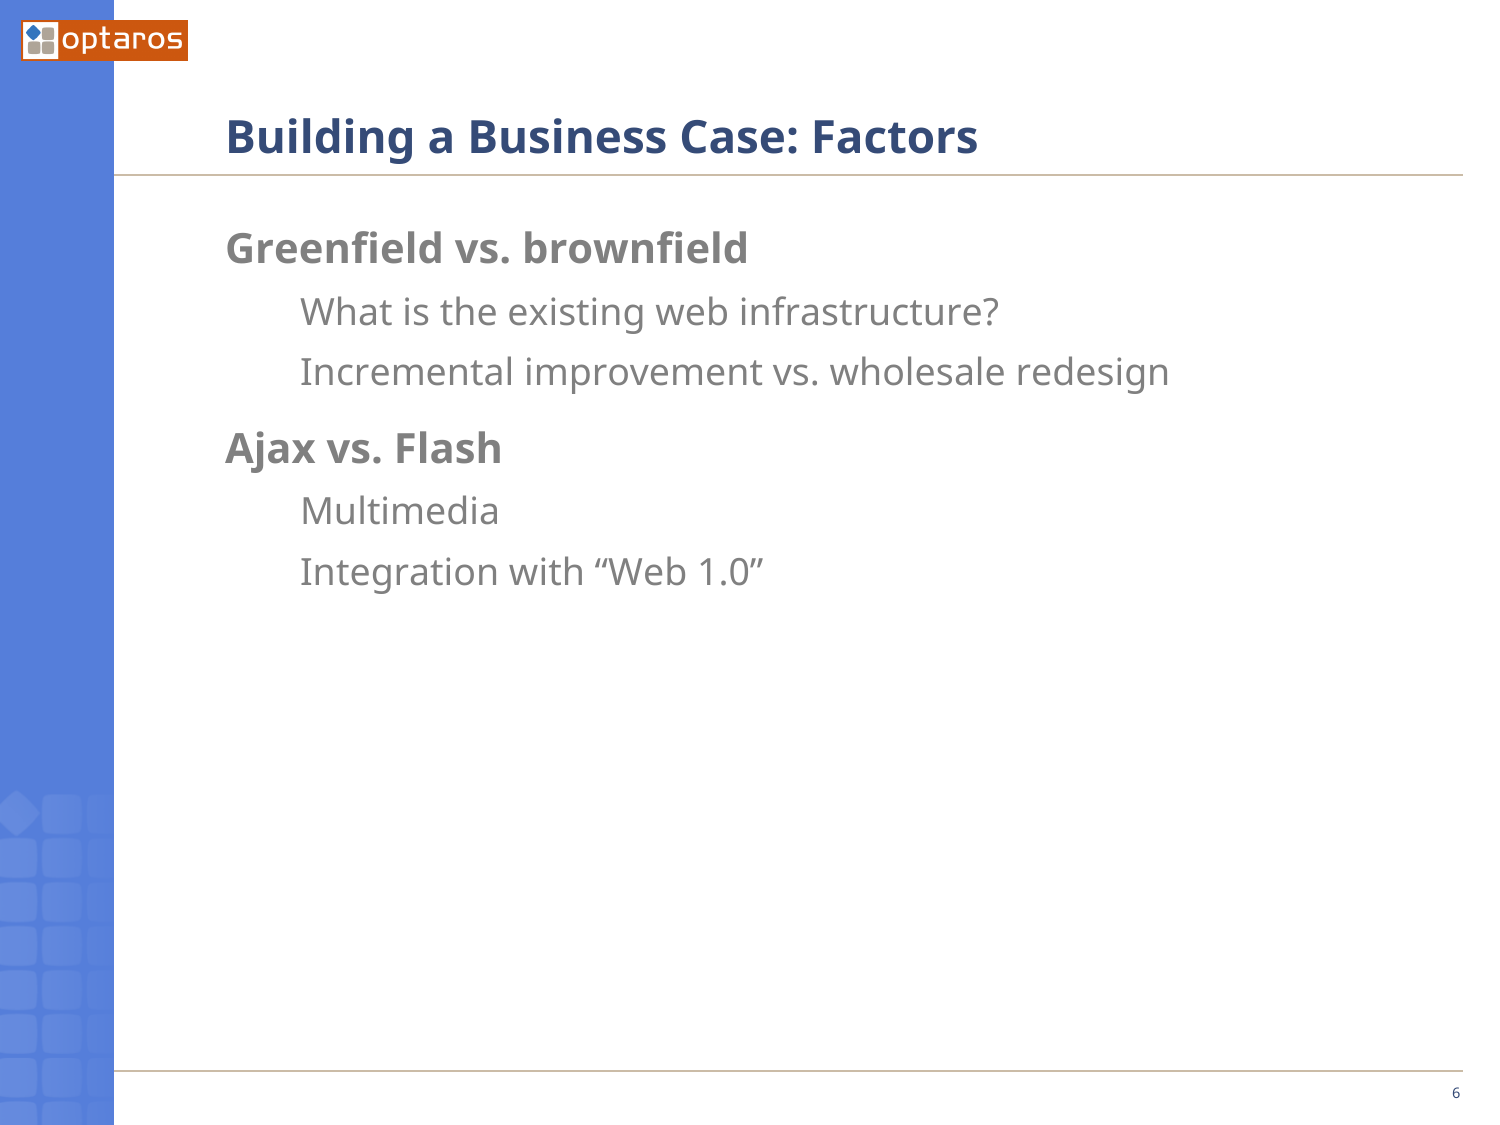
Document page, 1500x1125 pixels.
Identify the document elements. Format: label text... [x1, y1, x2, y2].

list Greenfield vs. brownfield What is the existing web infrastructure? Incremental improvement vs. wholesale redesign Ajax vs. Flash Multimedia Integration with “Web 1.0” [224, 199, 1463, 988]
picture [0, 0, 188, 1125]
title Building a Business Case: Factors [224, 37, 1463, 175]
